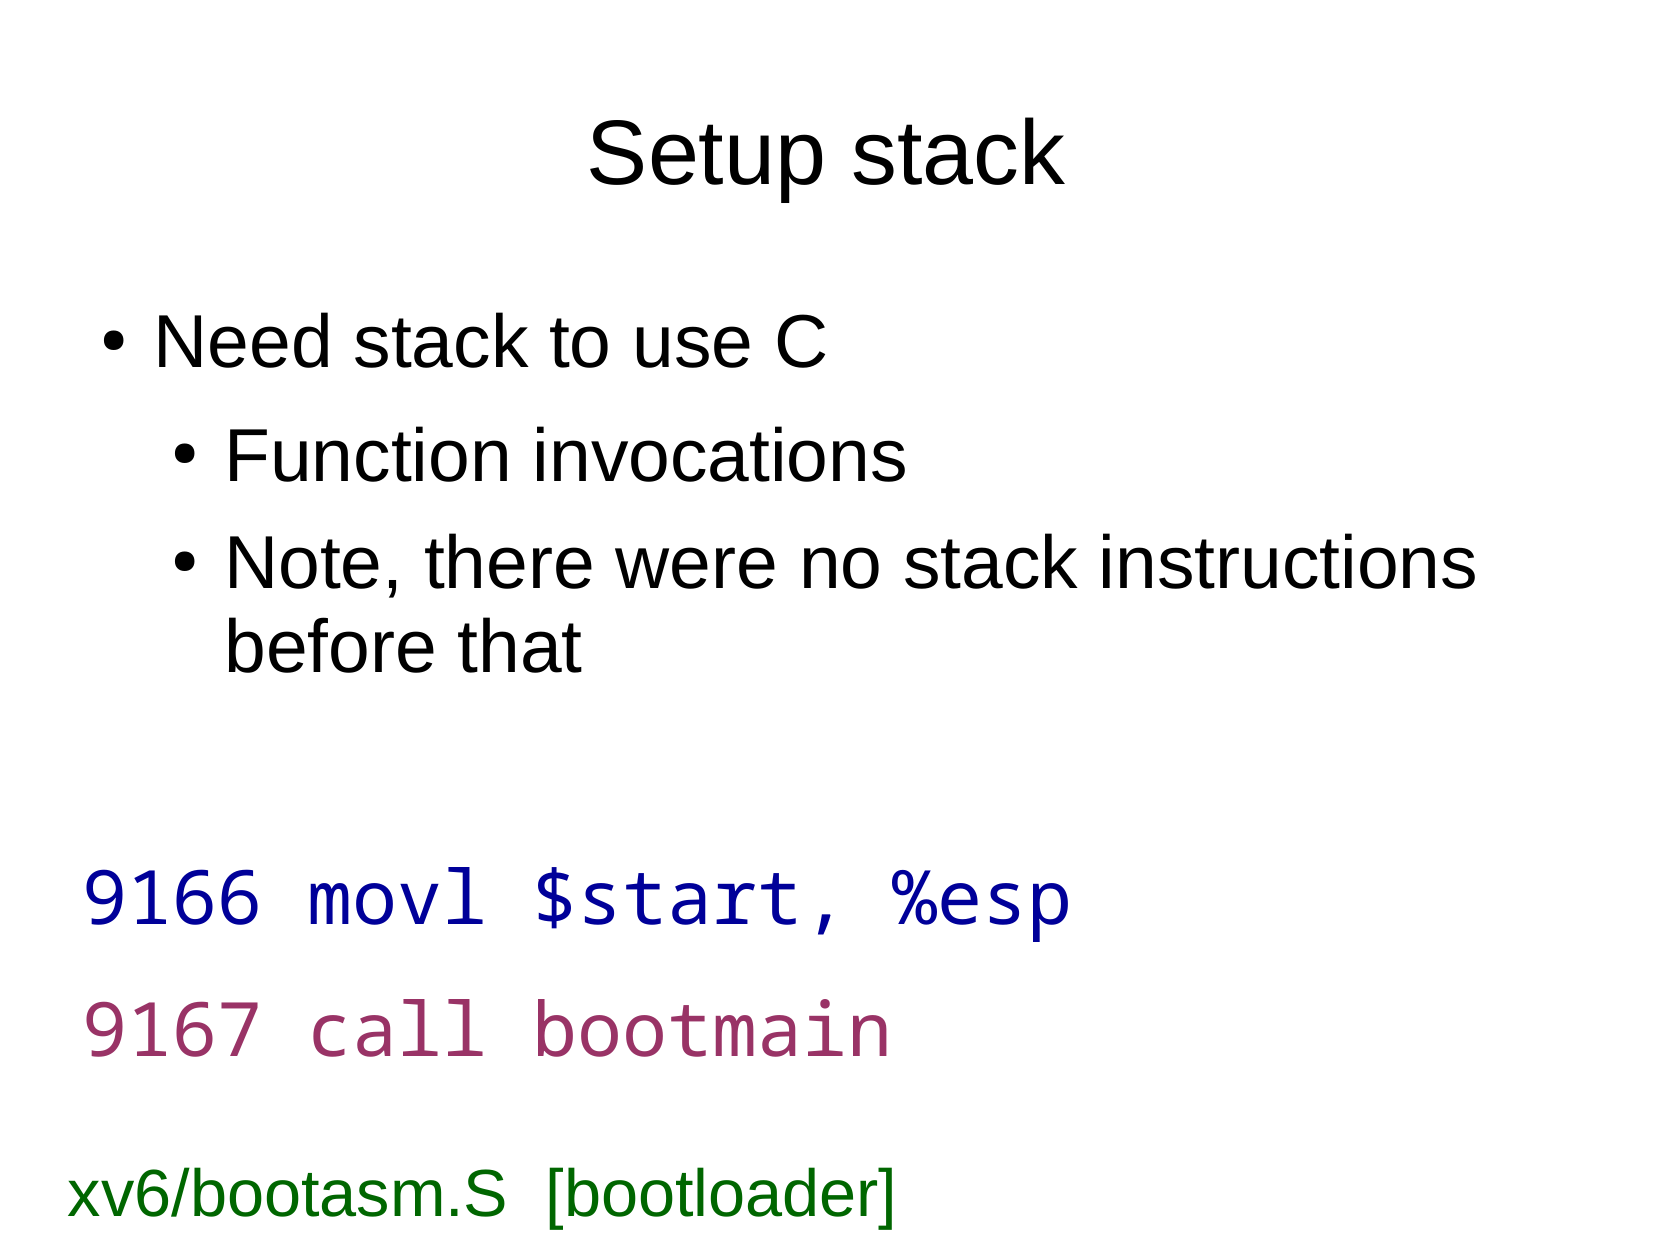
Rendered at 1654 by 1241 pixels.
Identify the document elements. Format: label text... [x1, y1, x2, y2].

title Setup stack [82, 49, 1571, 257]
text_box xv6/bootasm.S [bootloader] [53, 1148, 938, 1238]
list Need stack to use C Function invocations Note, there were no stack instructions before that 9166 movl $start, %esp 9167 call bootmain [82, 300, 1571, 1163]
